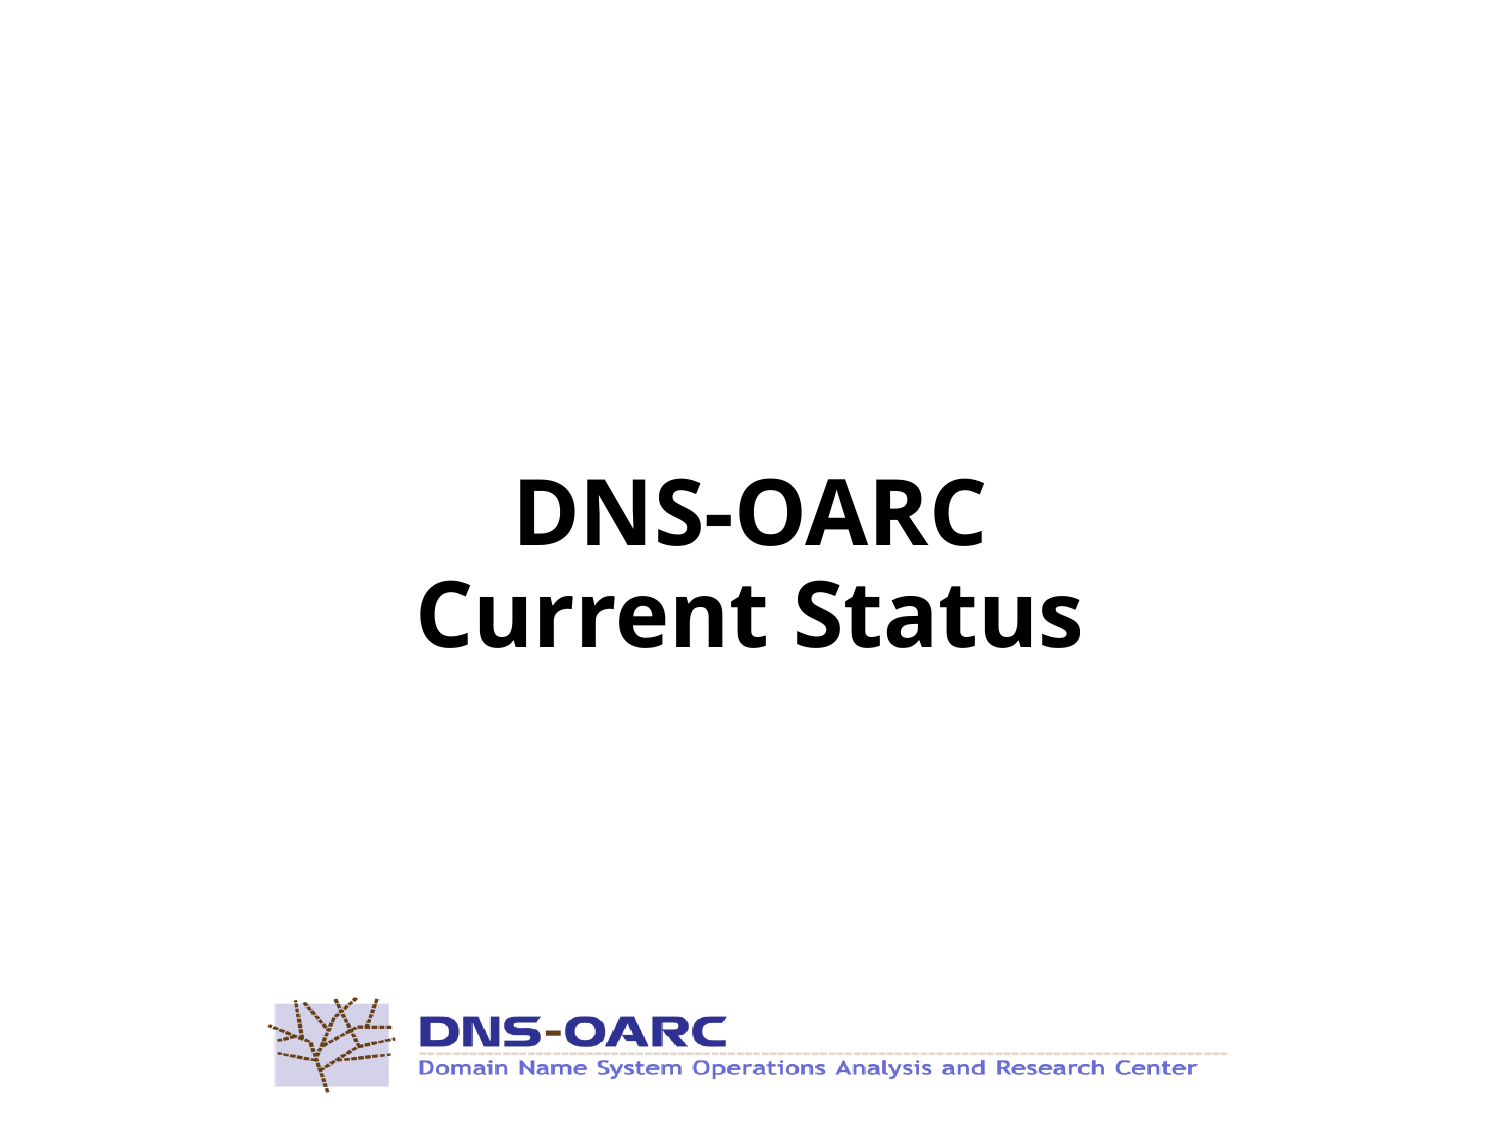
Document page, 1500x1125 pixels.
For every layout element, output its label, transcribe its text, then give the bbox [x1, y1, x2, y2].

picture [214, 991, 1259, 1099]
subtitle DNS-OARC Current Status [75, 191, 1426, 934]
